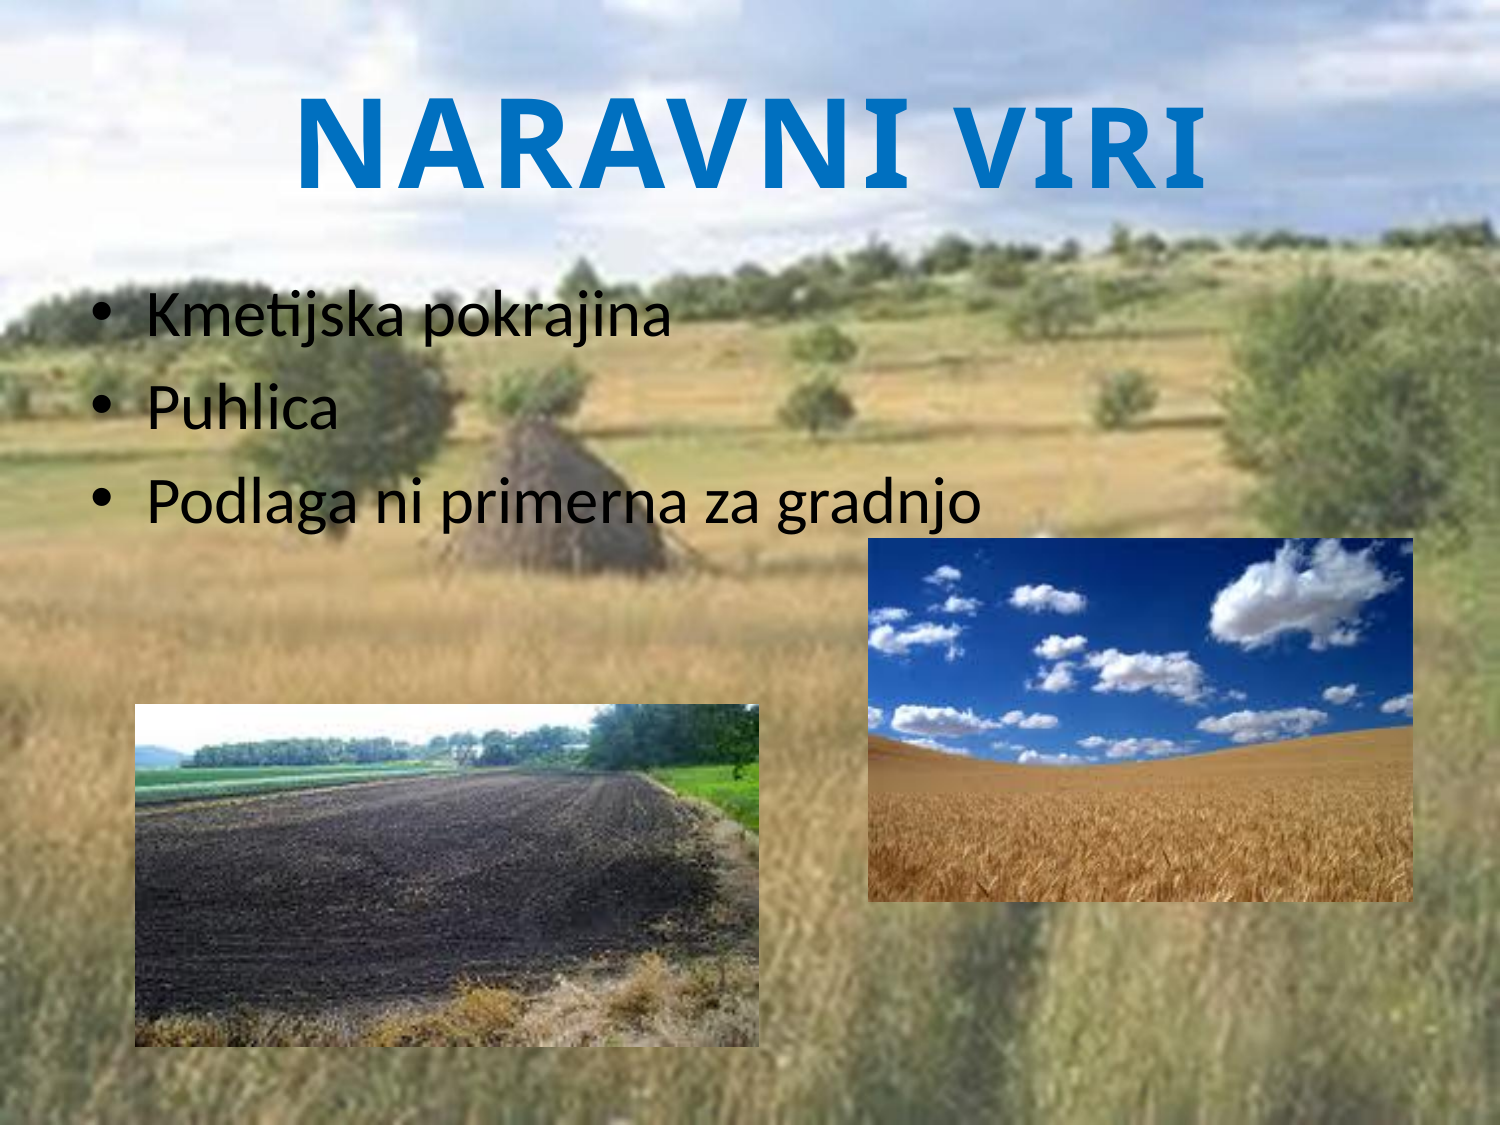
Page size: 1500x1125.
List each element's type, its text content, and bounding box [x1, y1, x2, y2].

picture [0, 0, 1500, 1125]
title NARAVNI VIRI [75, 45, 1424, 233]
list Kmetijska pokrajina Puhlica Podlaga ni primerna za gradnjo [75, 262, 1425, 1005]
